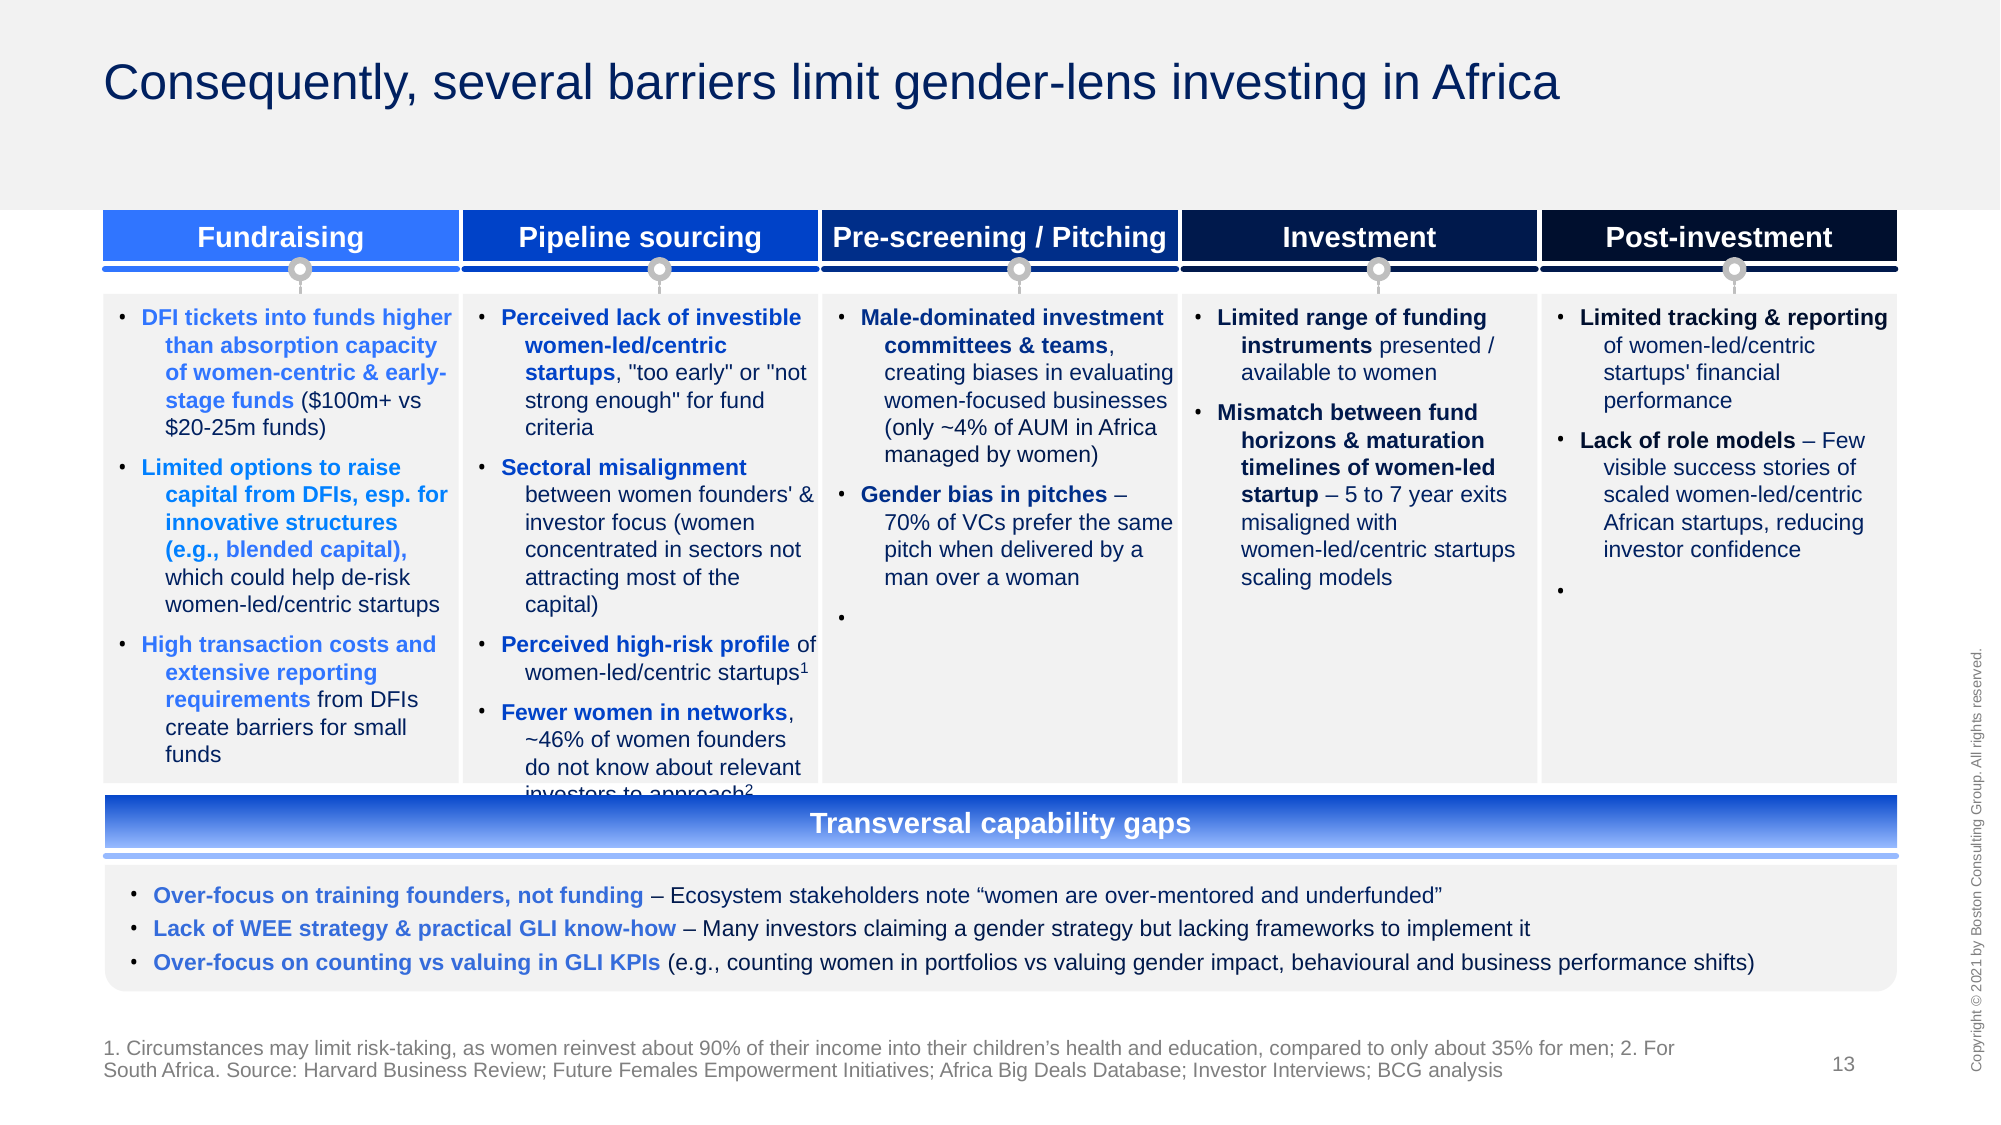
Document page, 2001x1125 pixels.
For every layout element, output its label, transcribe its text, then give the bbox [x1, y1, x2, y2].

text_box Male-dominated investment committees & teams, creating biases in evaluating women-focused businesses (only ~4% of AUM in Africa managed by women) Gender bias in pitches – 70% of VCs prefer the same pitch when delivered by a man over a woman [822, 293, 1178, 784]
text_box DFI tickets into funds higher than absorption capacity of women-centric & early-stage funds ($100m+ vs $20-25m funds) Limited options to raise capital from DFIs, esp. for innovative structures (e.g., blended capital), which could help de-risk women-led/centric startups High transaction costs and extensive reporting requirements from DFIs create barriers for small funds [103, 293, 459, 784]
text_box Post-investment [1542, 210, 1897, 261]
text_box Pipeline sourcing [463, 210, 818, 261]
text_box Pre-screening / Pitching [822, 210, 1178, 261]
text_box [0, 0, 2000, 210]
text_box [650, 260, 669, 279]
text_box Perceived lack of investible women-led/centric startups, "too early" or "not strong enough" for fund criteria Sectoral misalignment between women founders' & investor focus (women concentrated in sectors not attracting most of the capital) Perceived high-risk profile of women-led/centric startups1 Fewer women in networks, ~46% of women founders do not know about relevant investors to approach2 [462, 293, 819, 784]
text_box [1725, 260, 1744, 279]
text_box Investment [1182, 210, 1537, 261]
text_box 1. Circumstances may limit risk-taking, as women reinvest about 90% of their income into their children’s health and education, compared to only about 35% for men; 2. For South Africa. Source: Harvard Business Review; Future Females Empowerment Initiatives; Africa Big Deals Database; Investor Interviews; BCG analysis [103, 1037, 1707, 1082]
title Consequently, several barriers limit gender-lens investing in Africa [103, 55, 1926, 111]
text_box [1010, 260, 1029, 279]
text_box [104, 864, 1897, 992]
text_box [1369, 260, 1388, 279]
text_box Fundraising [103, 210, 459, 261]
text_box [291, 260, 309, 279]
text_box Transversal capability gaps [105, 796, 1897, 847]
text_box Over-focus on training founders, not funding – Ecosystem stakeholders note “women are over-mentored and underfunded” Lack of WEE strategy & practical GLI know-how – Many investors claiming a gender strategy but lacking frameworks to implement it Over-focus on counting vs valuing in GLI KPIs (e.g., counting women in portfolios vs valuing gender impact, behavioural and business performance shifts) [117, 880, 1885, 977]
text_box Limited range of funding instruments presented / available to women Mismatch between fund horizons & maturation timelines of women-led startup – 5 to 7 year exits misaligned with women-led/centric startups scaling models [1182, 293, 1538, 784]
text_box Limited tracking & reporting of women-led/centric startups' financial performance Lack of role models – Few visible success stories of scaled women-led/centric African startups, reducing investor confidence [1541, 293, 1897, 784]
